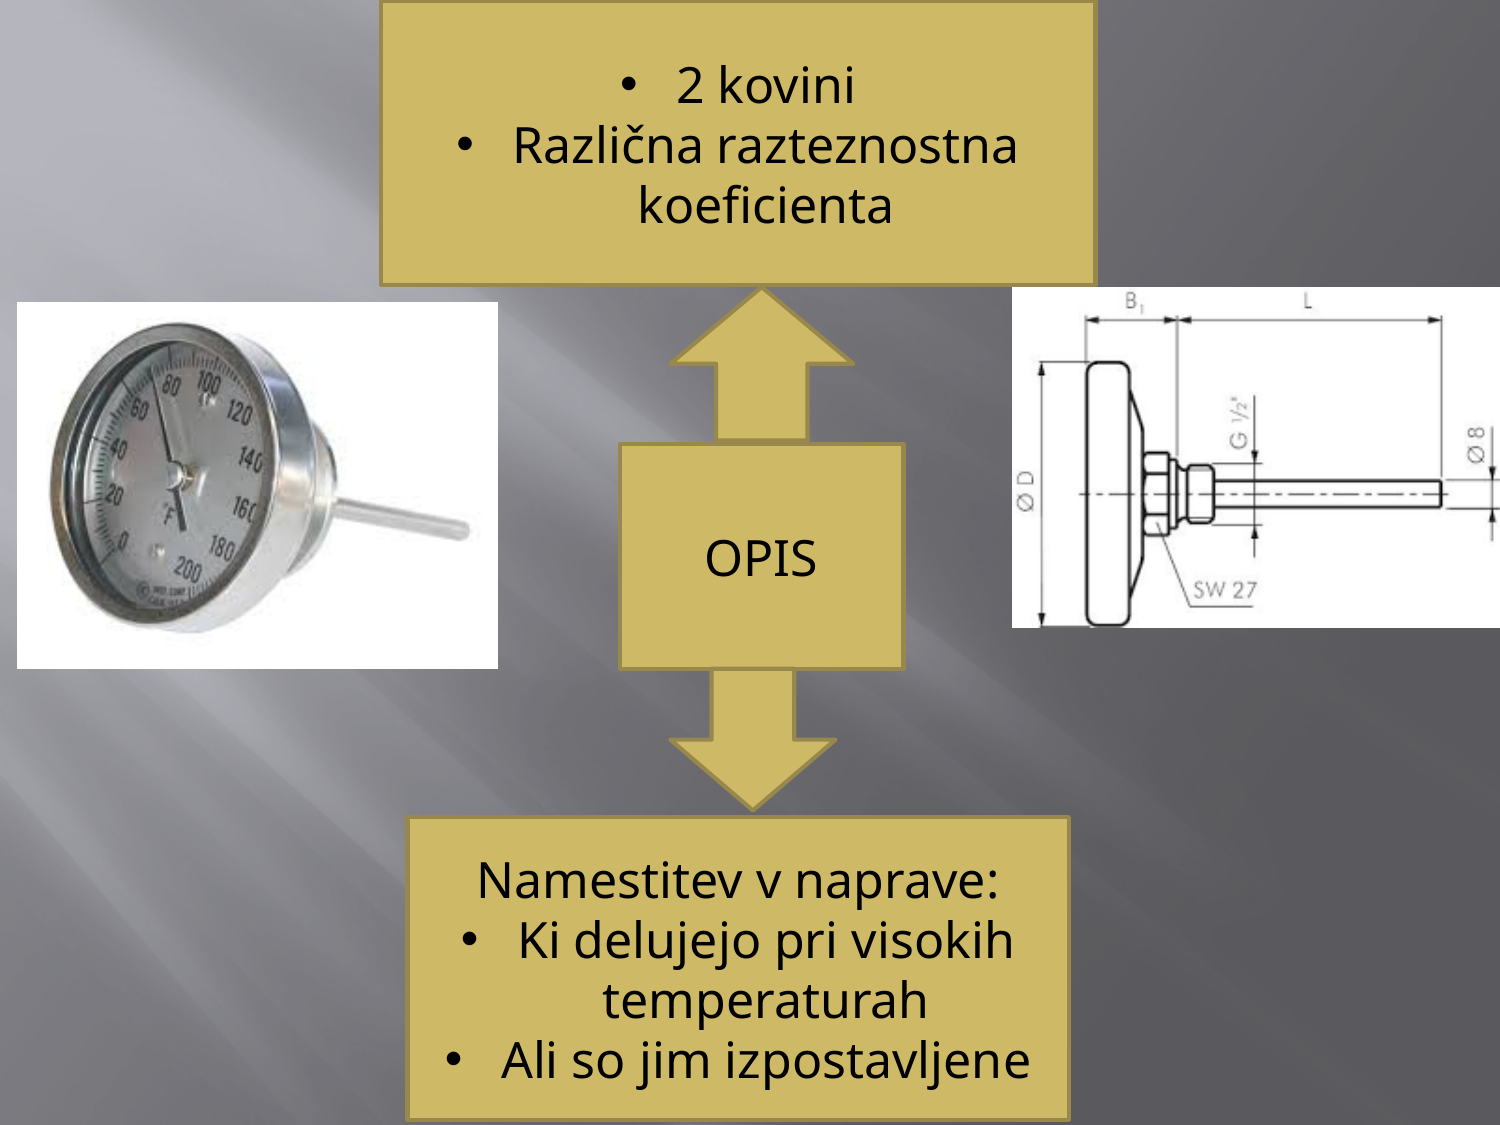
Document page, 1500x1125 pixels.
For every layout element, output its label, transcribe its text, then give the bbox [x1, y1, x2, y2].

text_box [670, 287, 854, 441]
text_box Namestitev v naprave: Ki delujejo pri visokih temperaturah Ali so jim izpostavljene [407, 817, 1069, 1120]
picture [0, 0, 1500, 1125]
text_box 2 kovini Različna razteznostna koeficienta [380, 1, 1096, 285]
text_box OPIS [620, 444, 904, 669]
text_box [670, 668, 836, 811]
